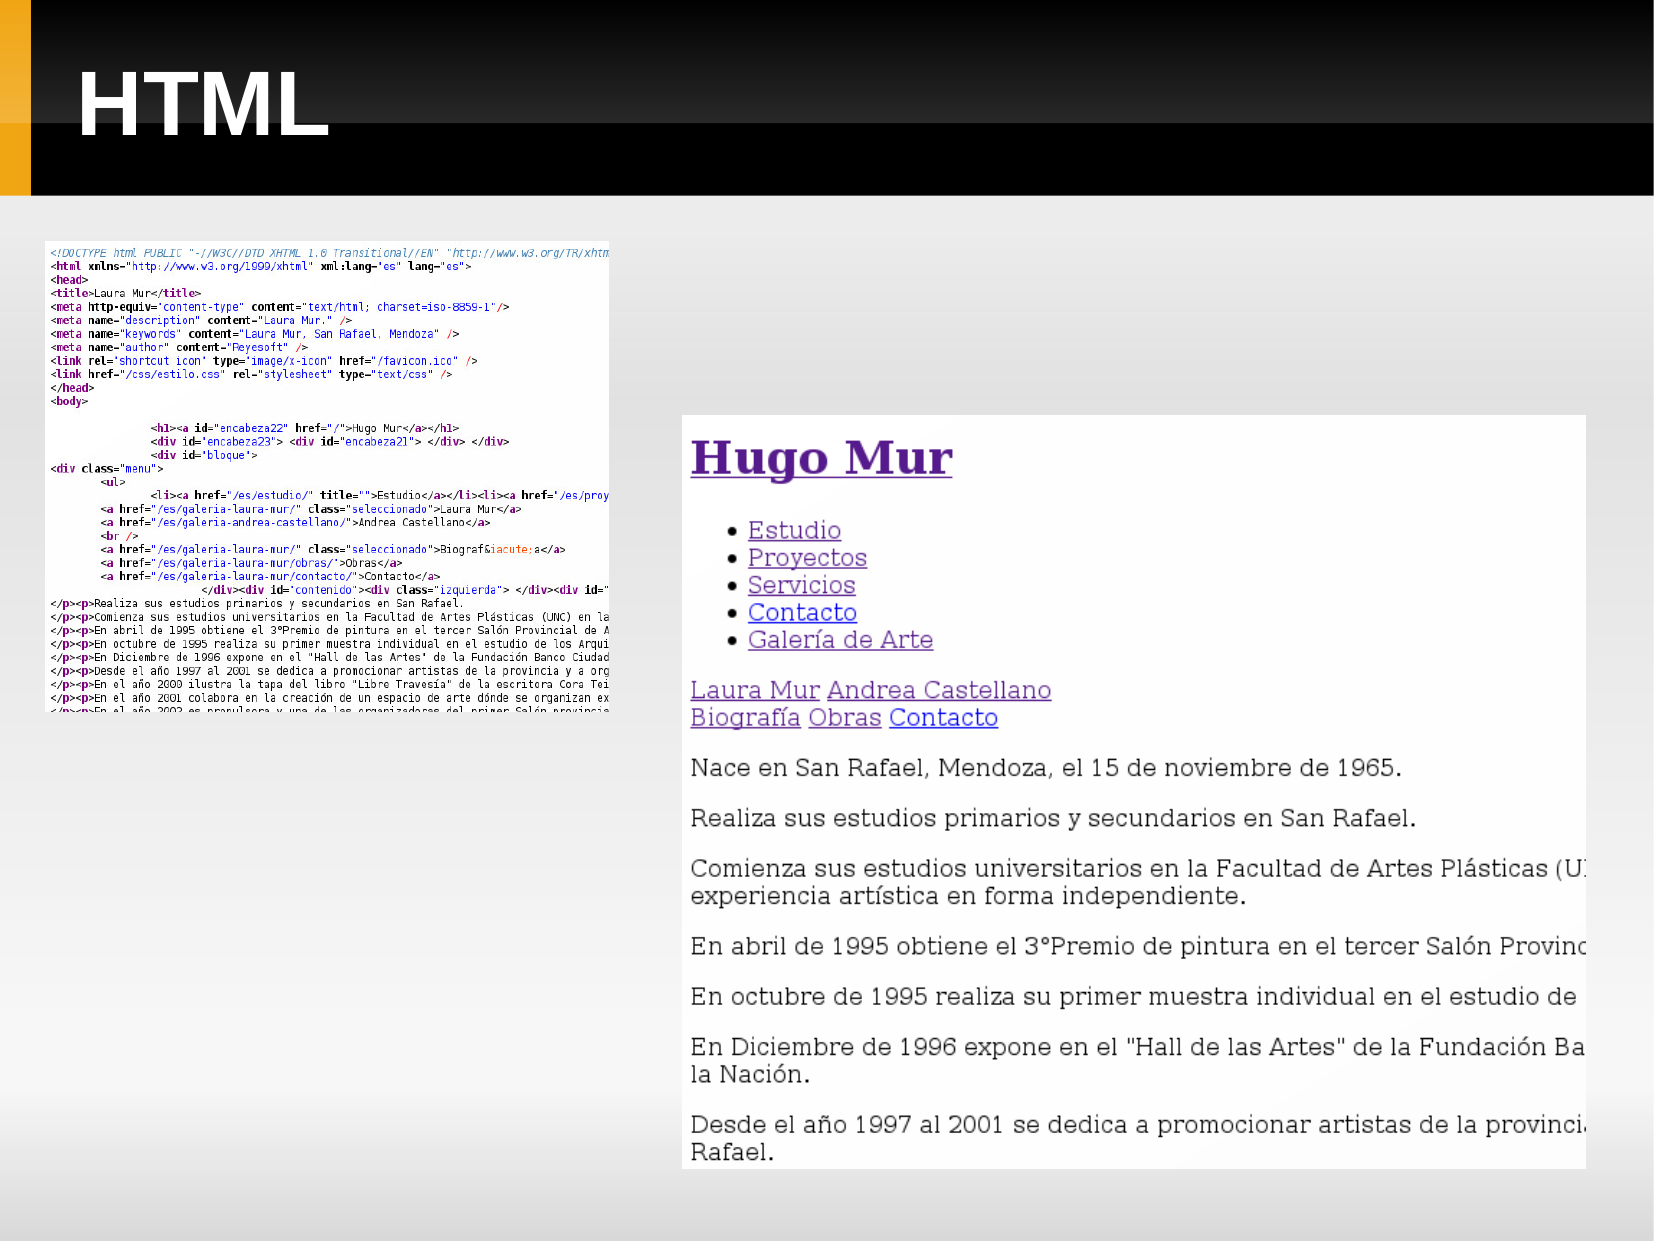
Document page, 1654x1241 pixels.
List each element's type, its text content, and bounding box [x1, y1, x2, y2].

title HTML [76, 0, 1565, 208]
picture [0, 0, 1654, 1241]
